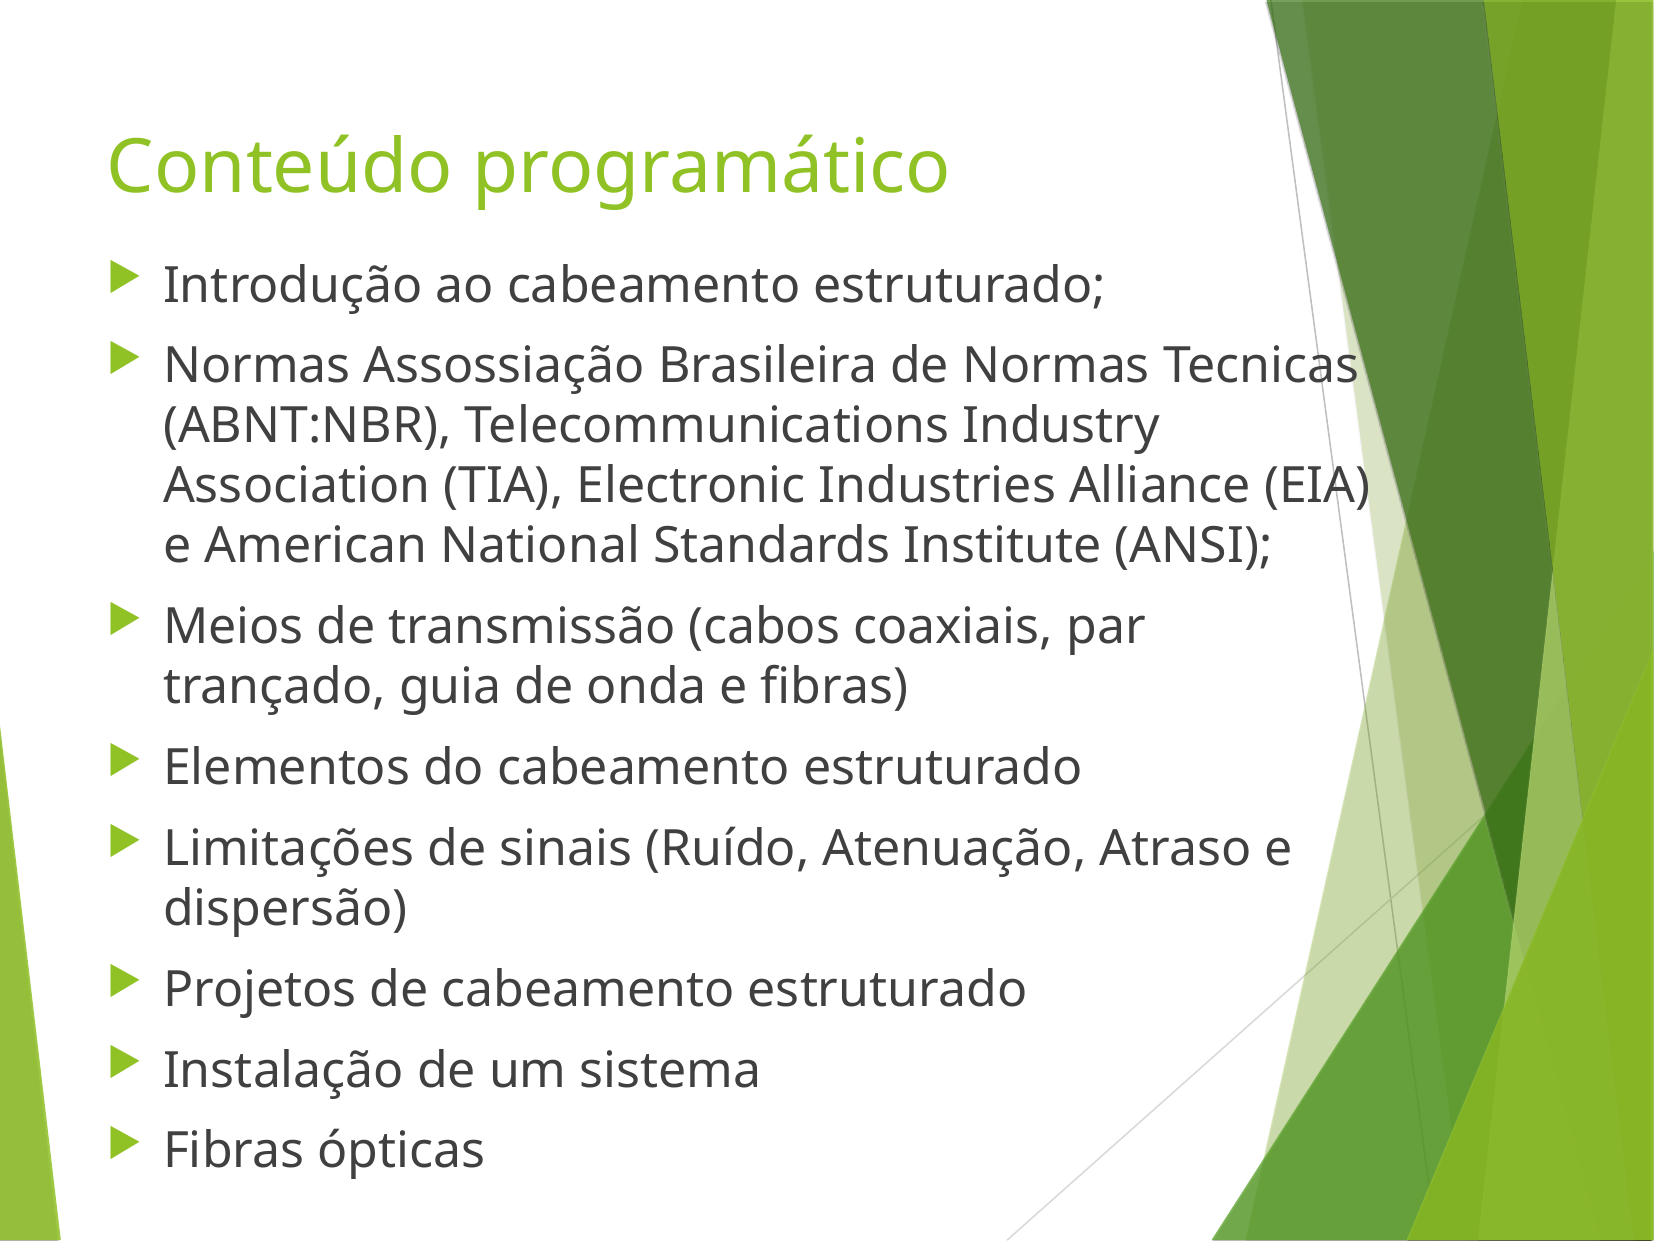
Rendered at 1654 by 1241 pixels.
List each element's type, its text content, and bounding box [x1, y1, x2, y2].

list Introdução ao cabeamento estruturado; Normas Assossiação Brasileira de Normas Tecnicas (ABNT:NBR), Telecommunications Industry Association (TIA), Electronic Industries Alliance (EIA) e American National Standards Institute (ANSI); Meios de transmissão (cabos coaxiais, par trançado, guia de onda e fibras) Elementos do cabeamento estruturado Limitações de sinais (Ruído, Atenuação, Atraso e dispersão) Projetos de cabeamento estruturado Instalação de um sistema Fibras ópticas [91, 244, 1398, 1209]
title Conteúdo programático [91, 110, 1258, 244]
